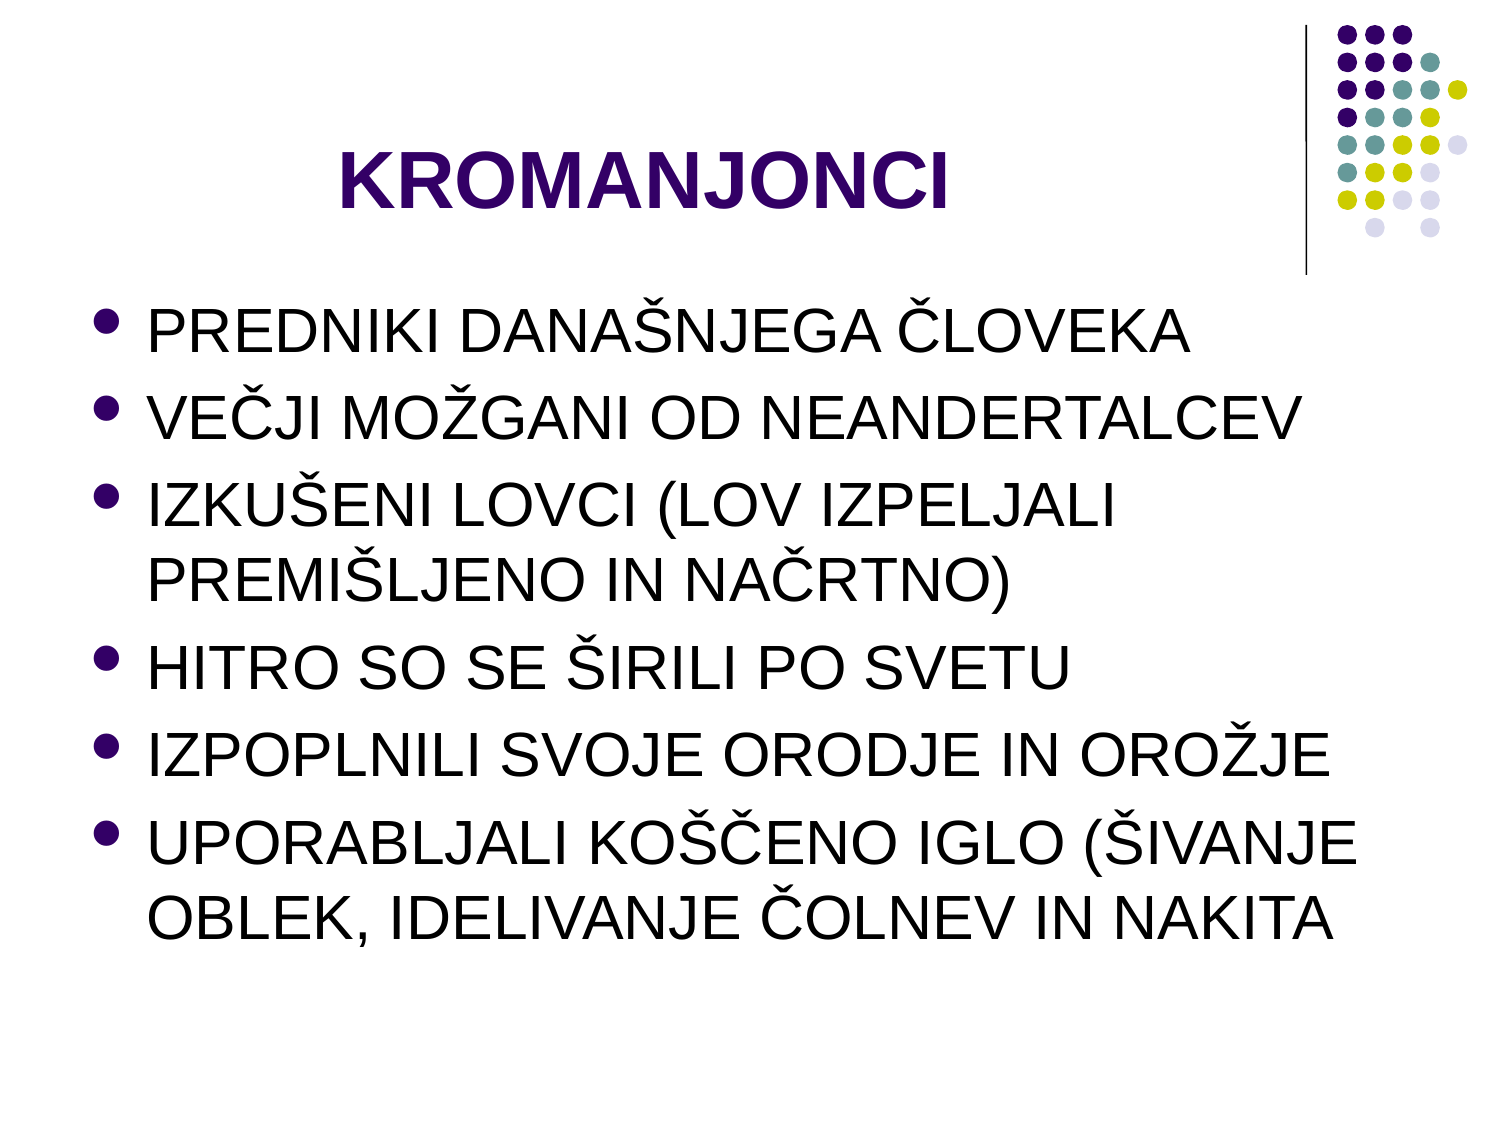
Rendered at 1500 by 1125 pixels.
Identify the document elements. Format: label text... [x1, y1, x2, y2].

list PREDNIKI DANAŠNJEGA ČLOVEKA VEČJI MOŽGANI OD NEANDERTALCEV IZKUŠENI LOVCI (LOV IZPELJALI PREMIŠLJENO IN NAČRTNO) HITRO SO SE ŠIRILI PO SVETU IZPOPLNILI SVOJE ORODJE IN OROŽJE UPORABLJALI KOŠČENO IGLO (ŠIVANJE OBLEK, IDELIVANJE ČOLNEV IN NAKITA [75, 282, 1425, 1006]
title KROMANJONCI [75, 20, 1313, 233]
